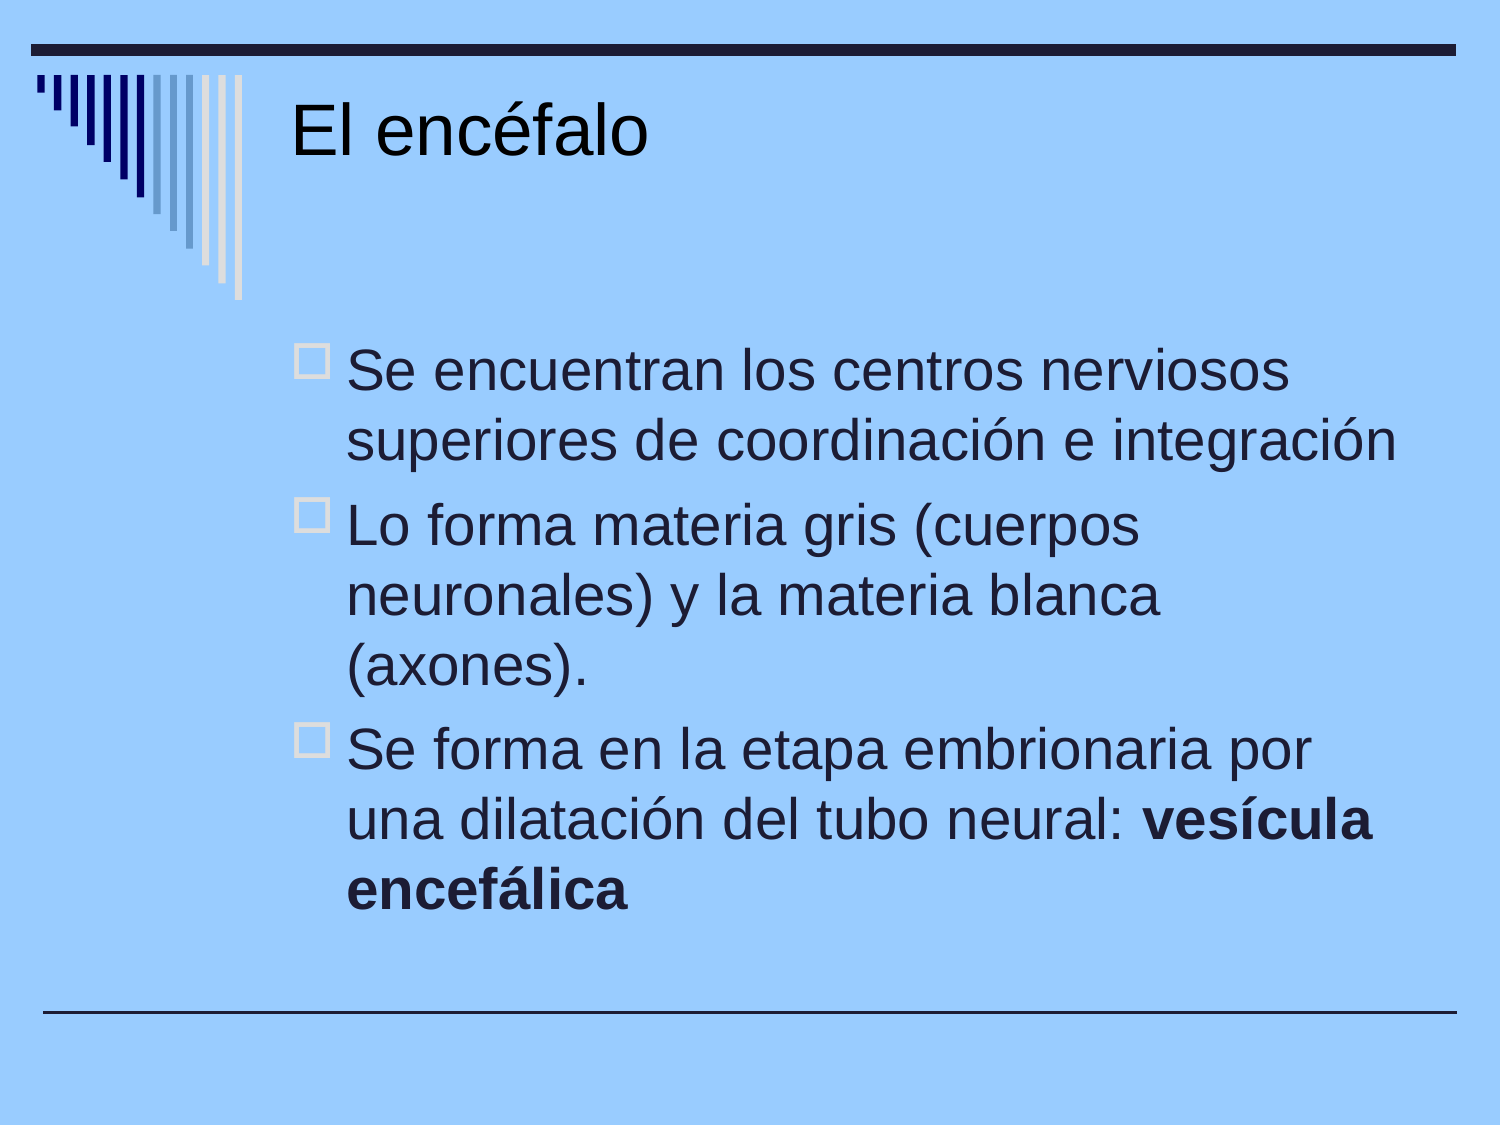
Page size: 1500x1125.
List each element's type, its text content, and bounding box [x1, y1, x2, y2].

title El encéfalo [274, 75, 1425, 288]
list Se encuentran los centros nerviosos superiores de coordinación e integración Lo forma materia gris (cuerpos neuronales) y la materia blanca (axones). Se forma en la etapa embrionaria por una dilatación del tubo neural: vesícula encefálica [274, 324, 1425, 1001]
